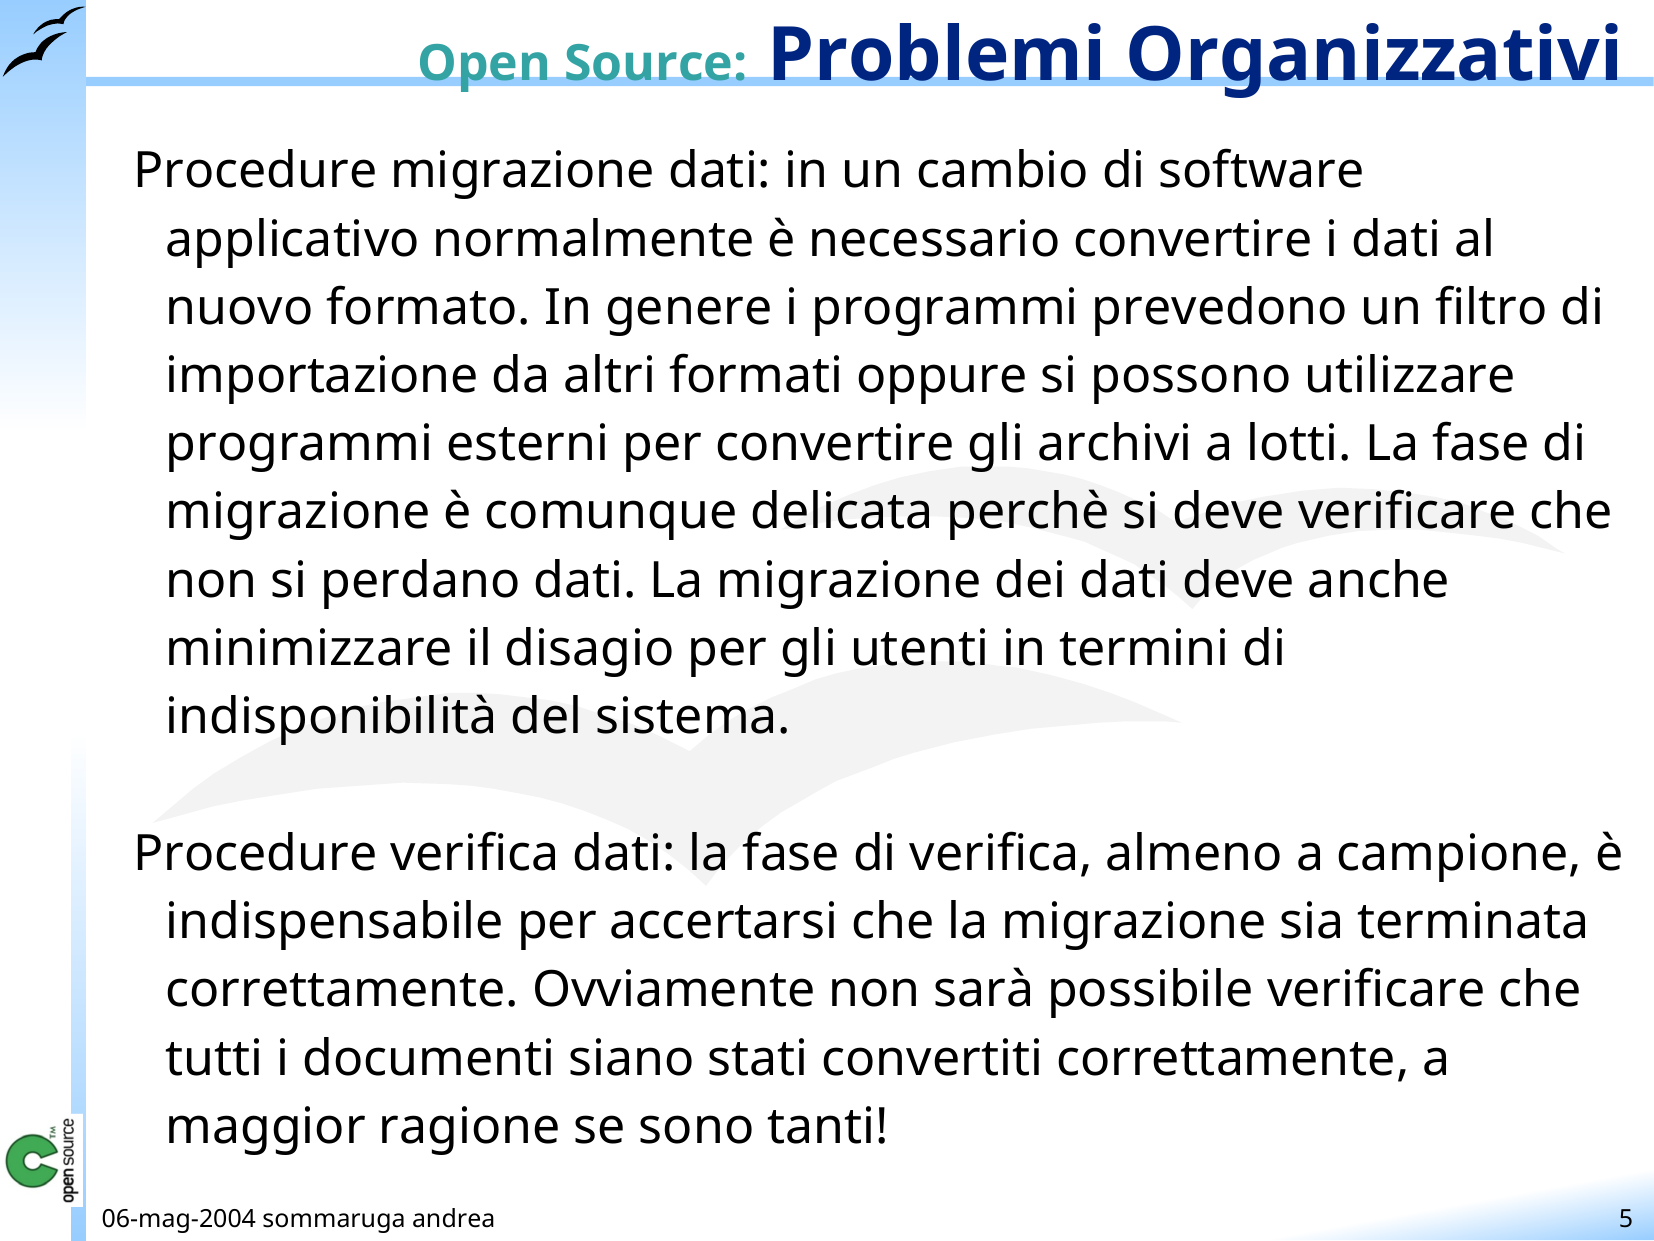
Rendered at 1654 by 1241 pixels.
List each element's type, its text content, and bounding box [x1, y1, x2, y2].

title Open Source: Problemi Organizzativi [85, 0, 1654, 104]
list Procedure migrazione dati: in un cambio di software applicativo normalmente è necessario convertire i dati al nuovo formato. In genere i programmi prevedono un filtro di importazione da altri formati oppure si possono utilizzare programmi esterni per convertire gli archivi a lotti. La fase di migrazione è comunque delicata perchè si deve verificare che non si perdano dati. La migrazione dei dati deve anche minimizzare il disagio per gli utenti in termini di indisponibilità del sistema. Procedure verifica dati: la fase di verifica, almeno a campione, è indispensabile per accertarsi che la migrazione sia terminata correttamente. Ovviamente non sarà possibile verificare che tutti i documenti siano stati convertiti correttamente, a maggior ragione se sono tanti! [85, 134, 1628, 1163]
picture [1, 1115, 83, 1207]
